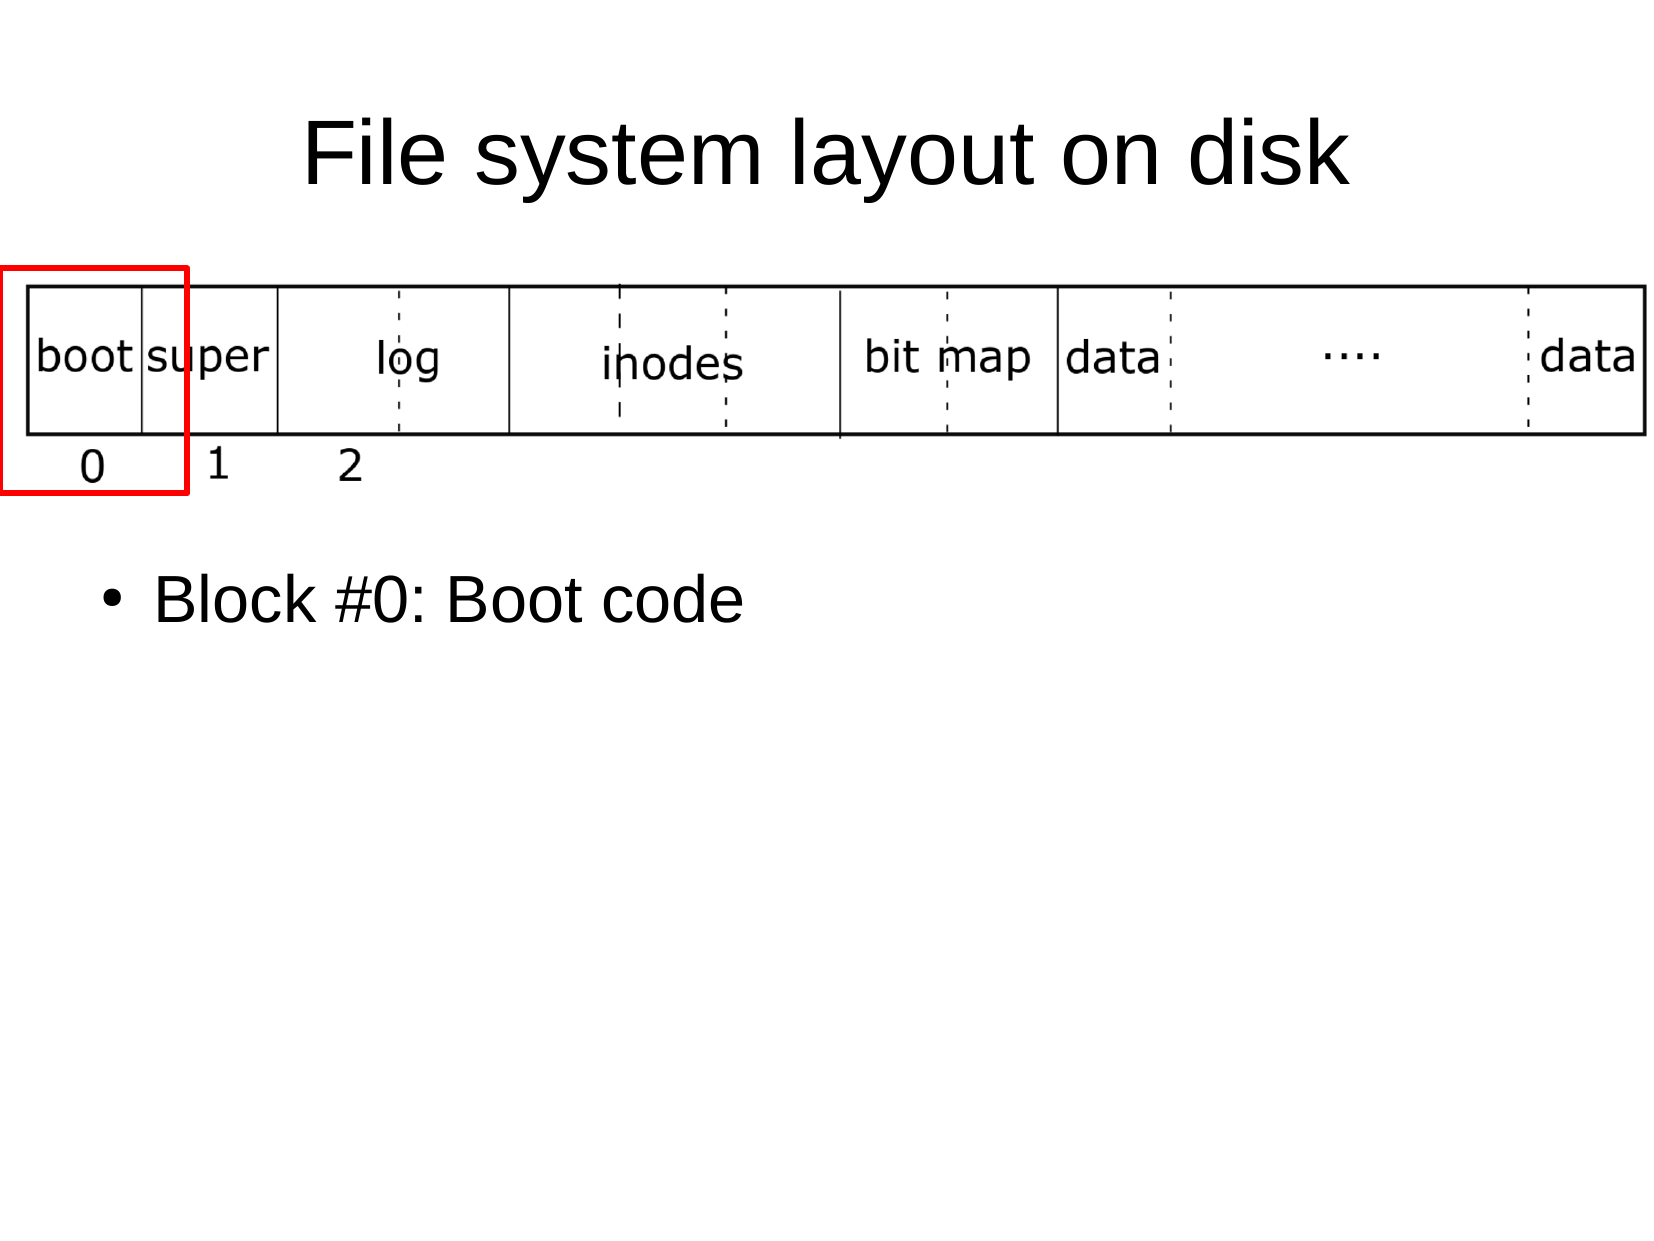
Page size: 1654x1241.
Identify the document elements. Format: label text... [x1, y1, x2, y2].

picture [4, 271, 184, 490]
title File system layout on disk [82, 49, 1571, 257]
picture [4, 263, 1654, 496]
list Block #0: Boot code [82, 562, 1571, 1163]
